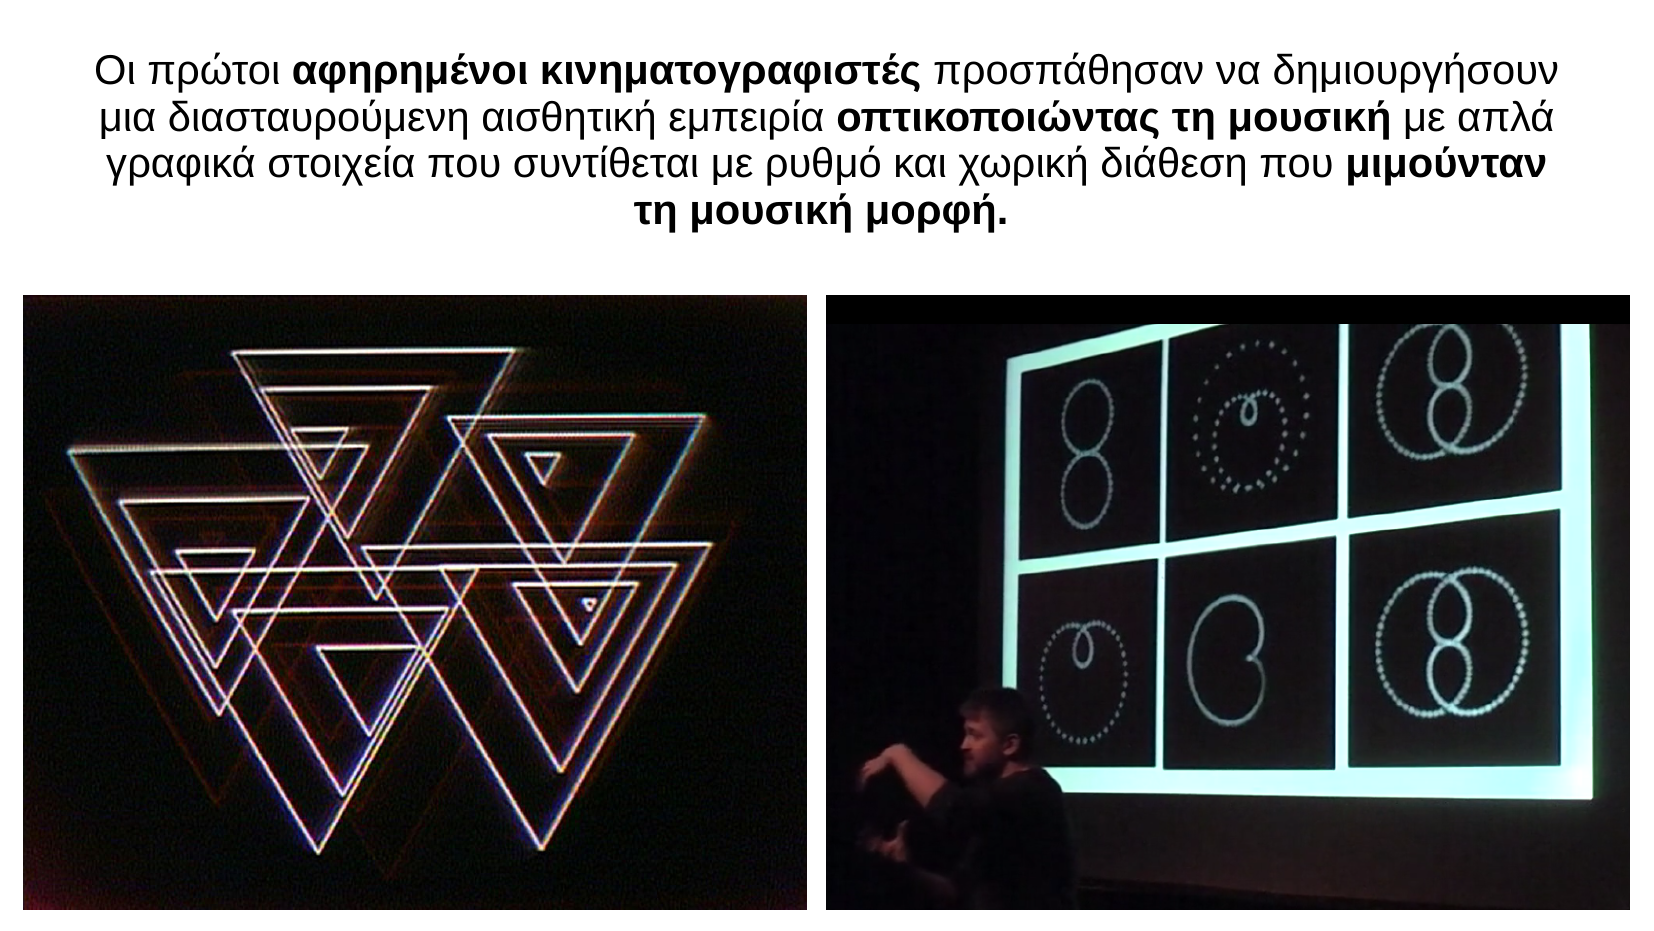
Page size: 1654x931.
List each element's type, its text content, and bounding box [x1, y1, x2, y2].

title Οι πρώτοι αφηρημένοι κινηματογραφιστές προσπάθησαν να δημιουργήσουν μια διασταυρούμενη αισθητική εμπειρία οπτικοποιώντας τη μουσική με απλά γραφικά στοιχεία που συντίθεται με ρυθμό και χωρική διάθεση που μιμούνταν τη μουσική μορφή. [82, 47, 1571, 234]
picture [23, 295, 807, 910]
picture [826, 295, 1630, 910]
